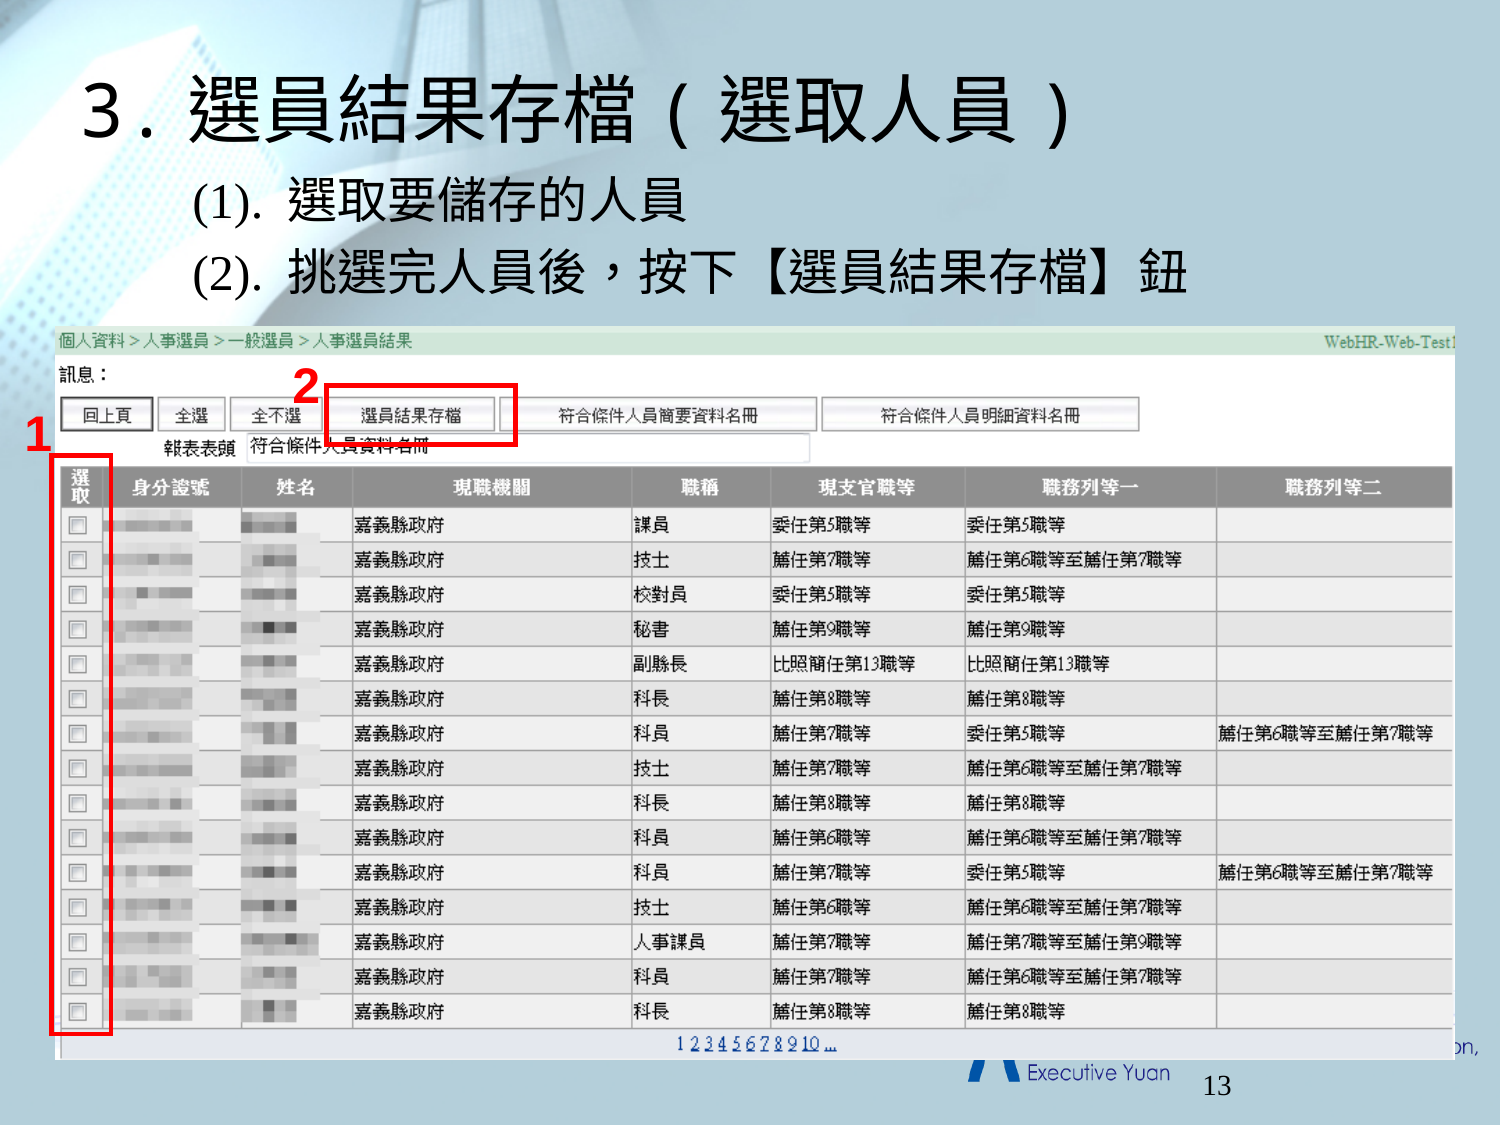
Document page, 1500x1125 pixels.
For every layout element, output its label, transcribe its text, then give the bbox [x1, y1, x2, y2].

text_box (1). 選取要儲存的人員 (2). 挑選完人員後，按下【選員結果存檔】鈕 [65, 161, 1340, 303]
text_box 3.選員結果存檔(選取人員) [65, 55, 1097, 160]
text_box 2 [273, 345, 339, 421]
text_box 1 [5, 393, 71, 469]
picture [55, 458, 109, 1032]
picture [55, 326, 1455, 1060]
text_box [1187, 1058, 1500, 1125]
